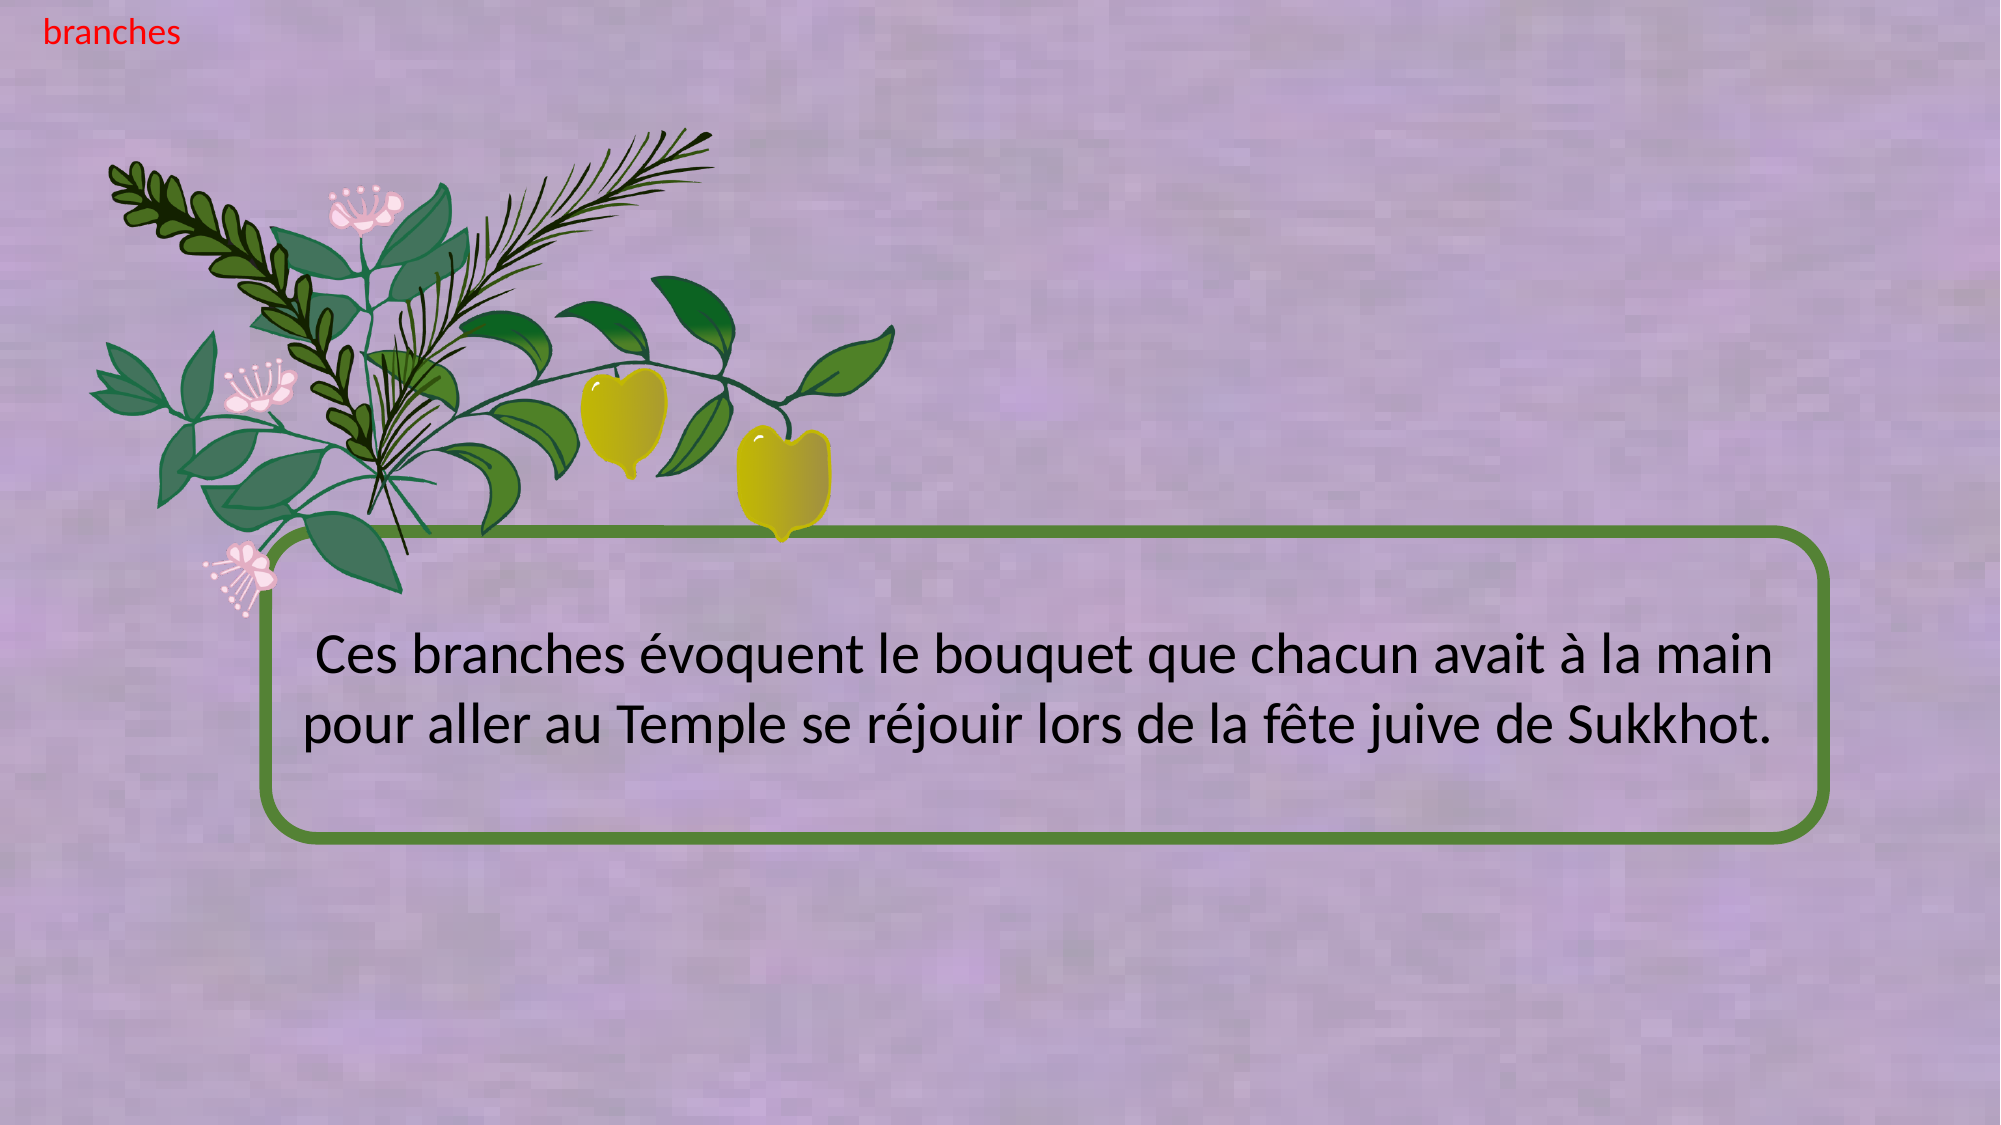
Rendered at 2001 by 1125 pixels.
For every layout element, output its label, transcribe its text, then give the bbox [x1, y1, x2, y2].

text_box branches [27, 0, 258, 60]
picture [80, 123, 904, 627]
text_box Ces branches évoquent le bouquet que chacun avait à la main pour aller au Temple se réjouir lors de la fête juive de Sukkhot. [265, 531, 1824, 839]
